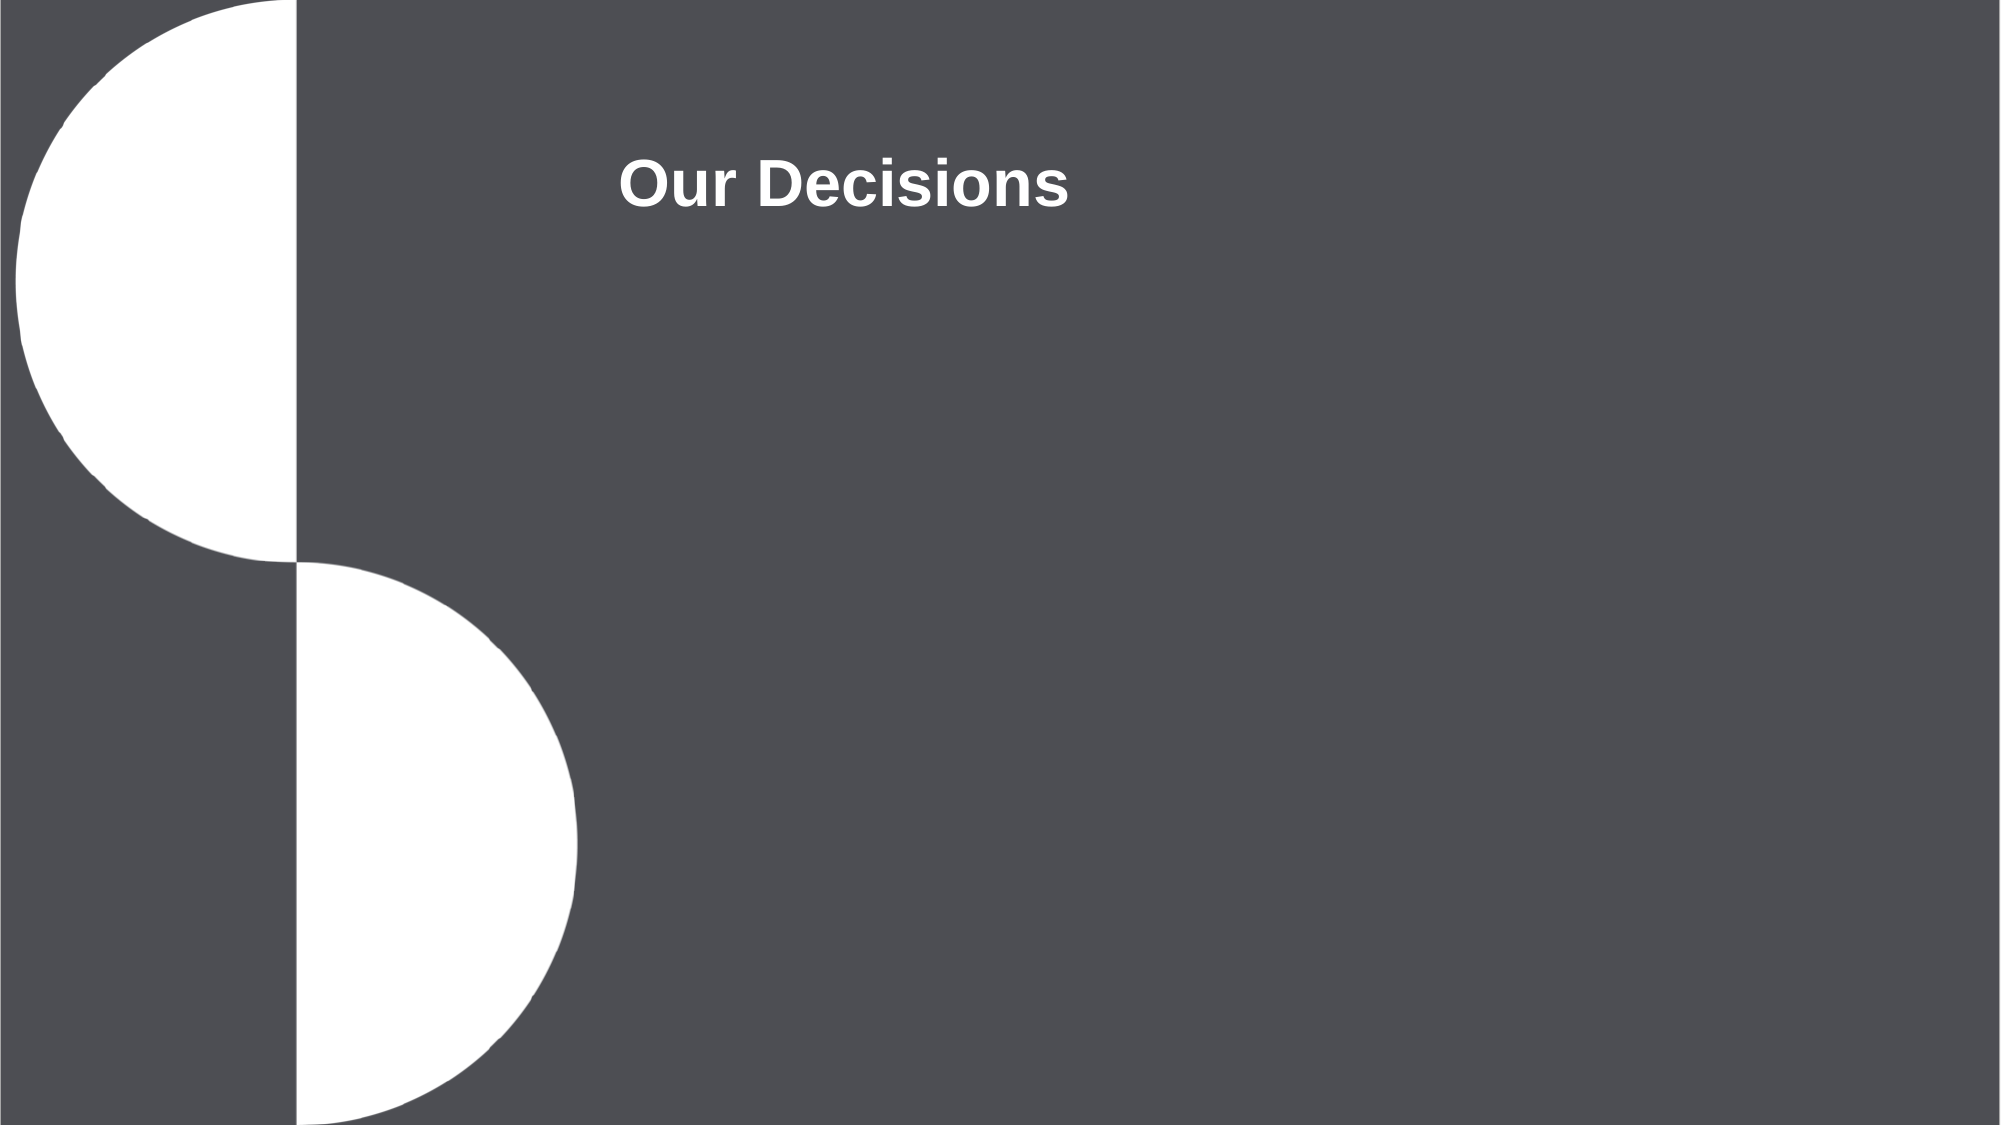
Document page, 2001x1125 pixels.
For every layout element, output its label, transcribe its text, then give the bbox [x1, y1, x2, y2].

title Our Decisions [618, 139, 1854, 279]
